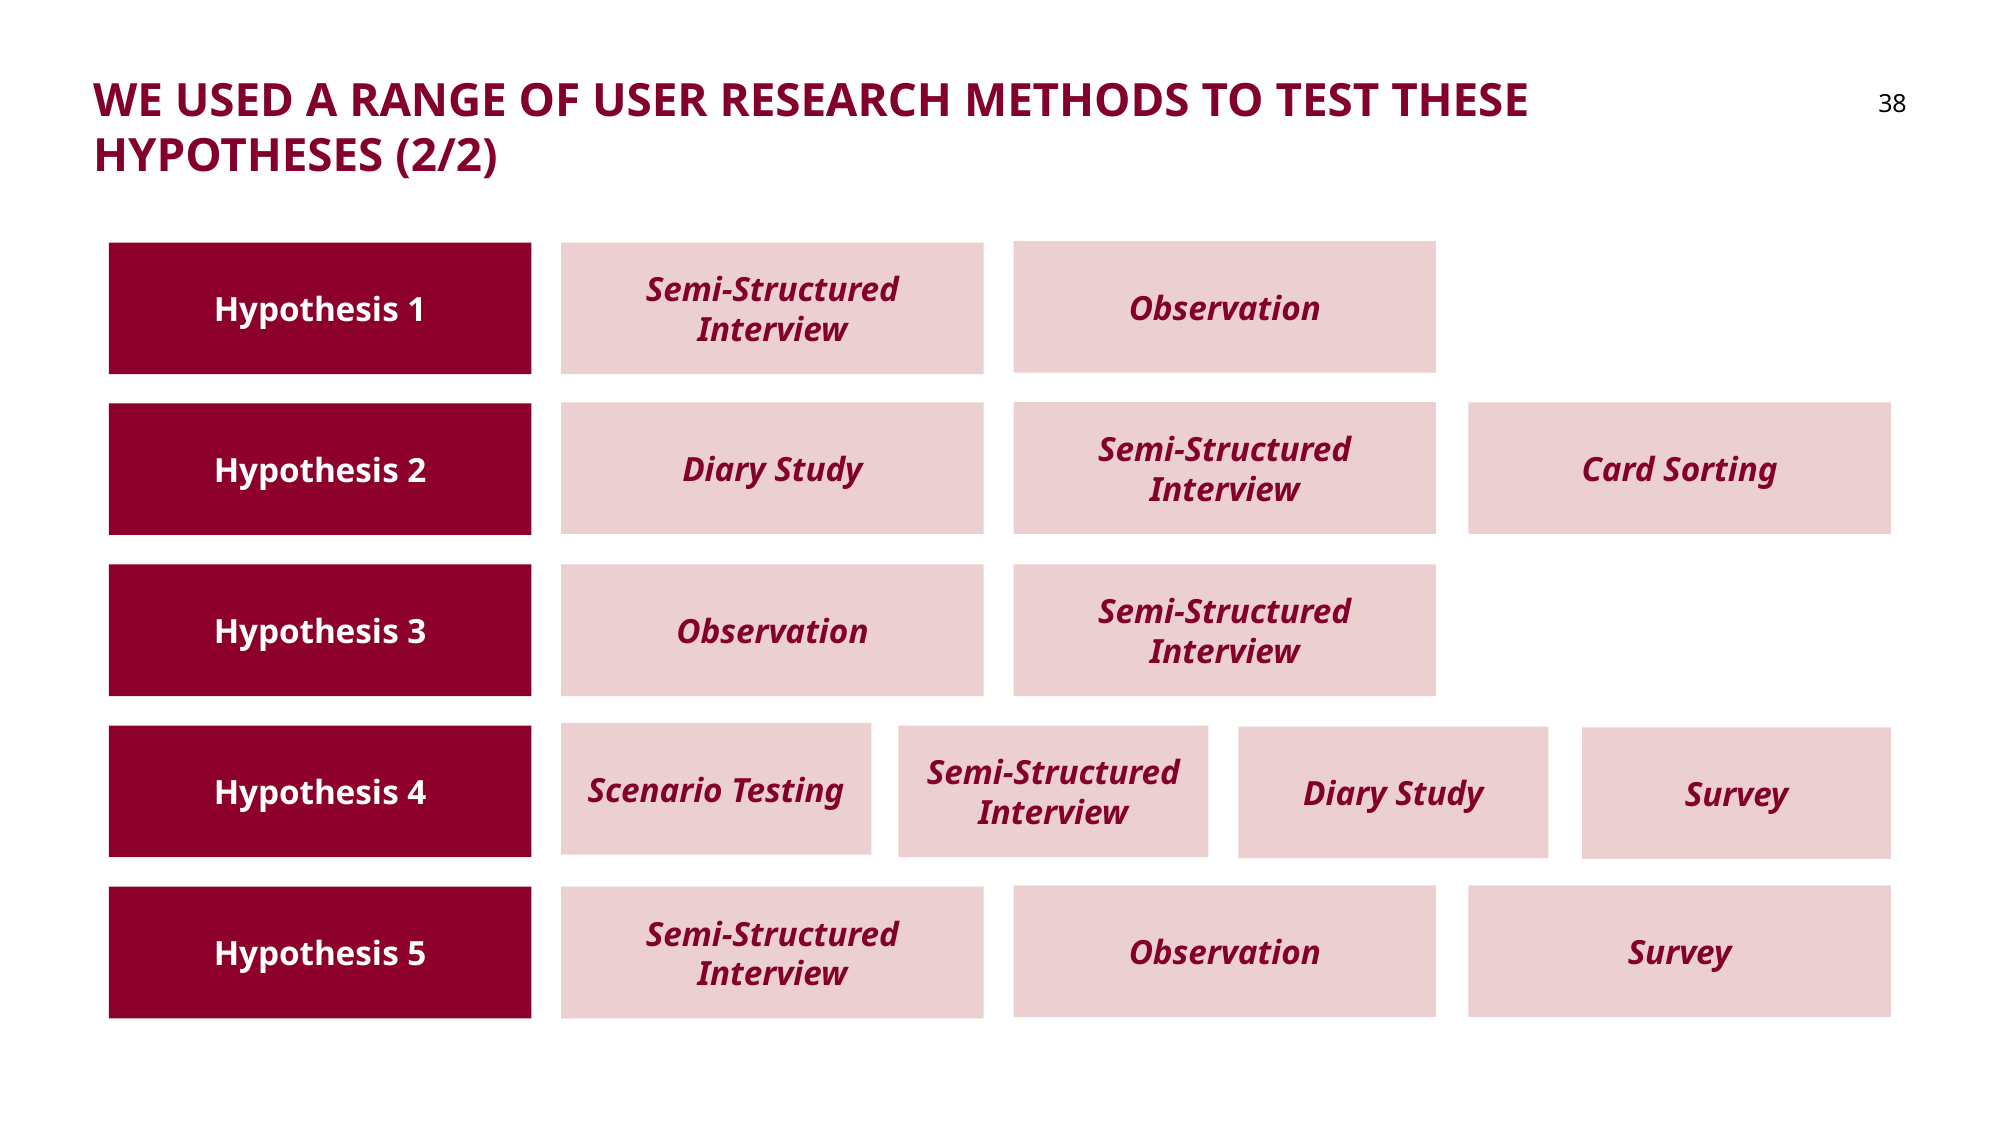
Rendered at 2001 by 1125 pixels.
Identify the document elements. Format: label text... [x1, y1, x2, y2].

text_box Semi-Structured Interview [561, 886, 984, 1019]
text_box Survey [1582, 727, 1891, 859]
text_box Survey [1468, 885, 1891, 1017]
text_box Semi-Structured Interview [898, 725, 1209, 858]
text_box Hypothesis 2 [108, 403, 532, 535]
text_box Scenario Testing [561, 723, 872, 855]
text_box Observation [1013, 885, 1436, 1017]
text_box Hypothesis 3 [108, 564, 532, 697]
text_box Card Sorting [1468, 402, 1891, 534]
text_box Semi-Structured Interview [1013, 564, 1436, 697]
title WE USED A RANGE OF USER RESEARCH METHODS TO TEST THESE HYPOTHESES (2/2) [93, 70, 1809, 183]
text_box Observation [1013, 241, 1436, 373]
slide_number <number> [1850, 87, 1907, 148]
text_box Hypothesis 1 [108, 242, 532, 375]
text_box Diary Study [561, 402, 984, 534]
text_box Hypothesis 5 [108, 886, 532, 1019]
text_box Diary Study [1238, 726, 1549, 859]
text_box Observation [561, 564, 984, 697]
text_box Semi-Structured Interview [1013, 402, 1436, 534]
text_box Semi-Structured Interview [561, 242, 984, 375]
text_box Hypothesis 4 [108, 725, 532, 858]
